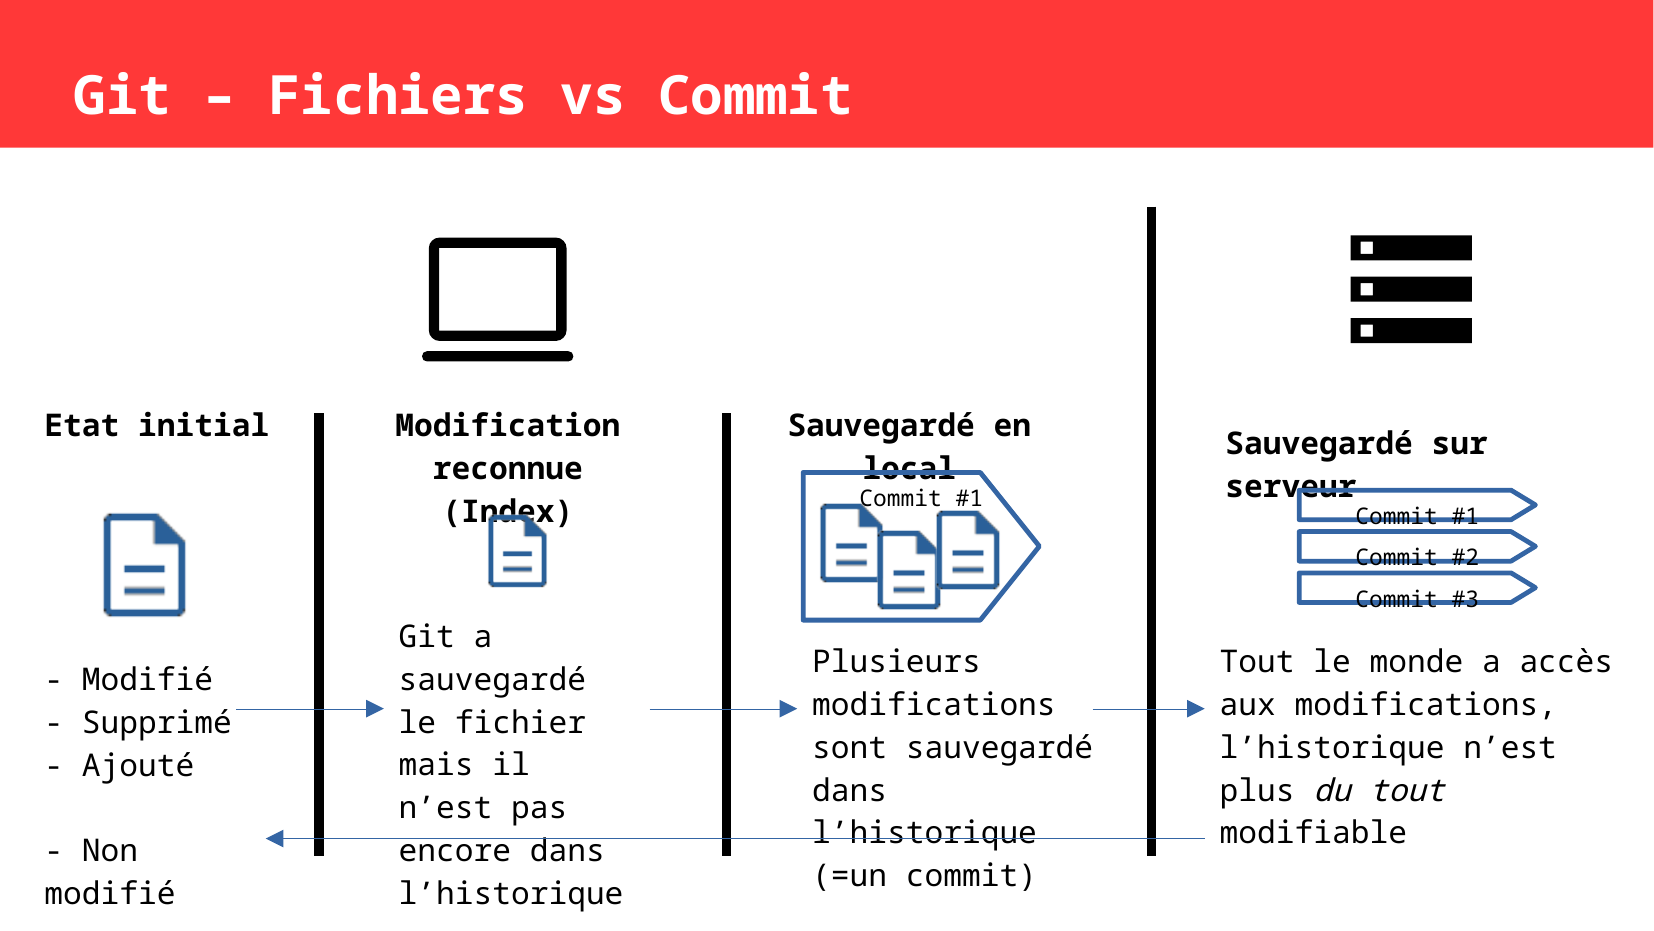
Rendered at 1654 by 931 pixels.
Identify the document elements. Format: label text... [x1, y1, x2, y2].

text_box - Modifié - Supprimé - Ajouté - Non modifié [29, 649, 296, 821]
picture [1328, 206, 1494, 372]
text_box Plusieurs modifications sont sauvegardé dans l’historique (=un commit) [797, 839, 1123, 866]
text_box Commit #2 [1299, 531, 1536, 562]
picture [1004, 501, 1016, 515]
text_box Commit #1 [803, 472, 1040, 621]
picture [413, 215, 582, 384]
text_box Modification reconnue (Index) [354, 395, 662, 505]
text_box Plusieurs modifications sont sauvegardé dans l’historique (=un commit) [797, 631, 1123, 838]
picture [472, 506, 562, 595]
picture [999, 577, 1016, 598]
text_box Commit #3 [1299, 572, 1536, 603]
text_box Git – Fichiers vs Commit [59, 49, 1506, 119]
text_box Sauvegardé en local [755, 395, 1063, 505]
text_box Git a sauvegardé le fichier mais il n’est pas encore dans l’historique [383, 606, 650, 810]
text_box [0, 0, 1654, 148]
text_box Tout le monde a accès aux modifications, l’historique n’est plus du tout modifiable [1204, 631, 1648, 866]
text_box Etat initial [29, 395, 296, 455]
text_box Commit #1 [1299, 490, 1536, 520]
picture [81, 501, 207, 628]
text_box Sauvegardé sur serveur [1210, 413, 1625, 473]
